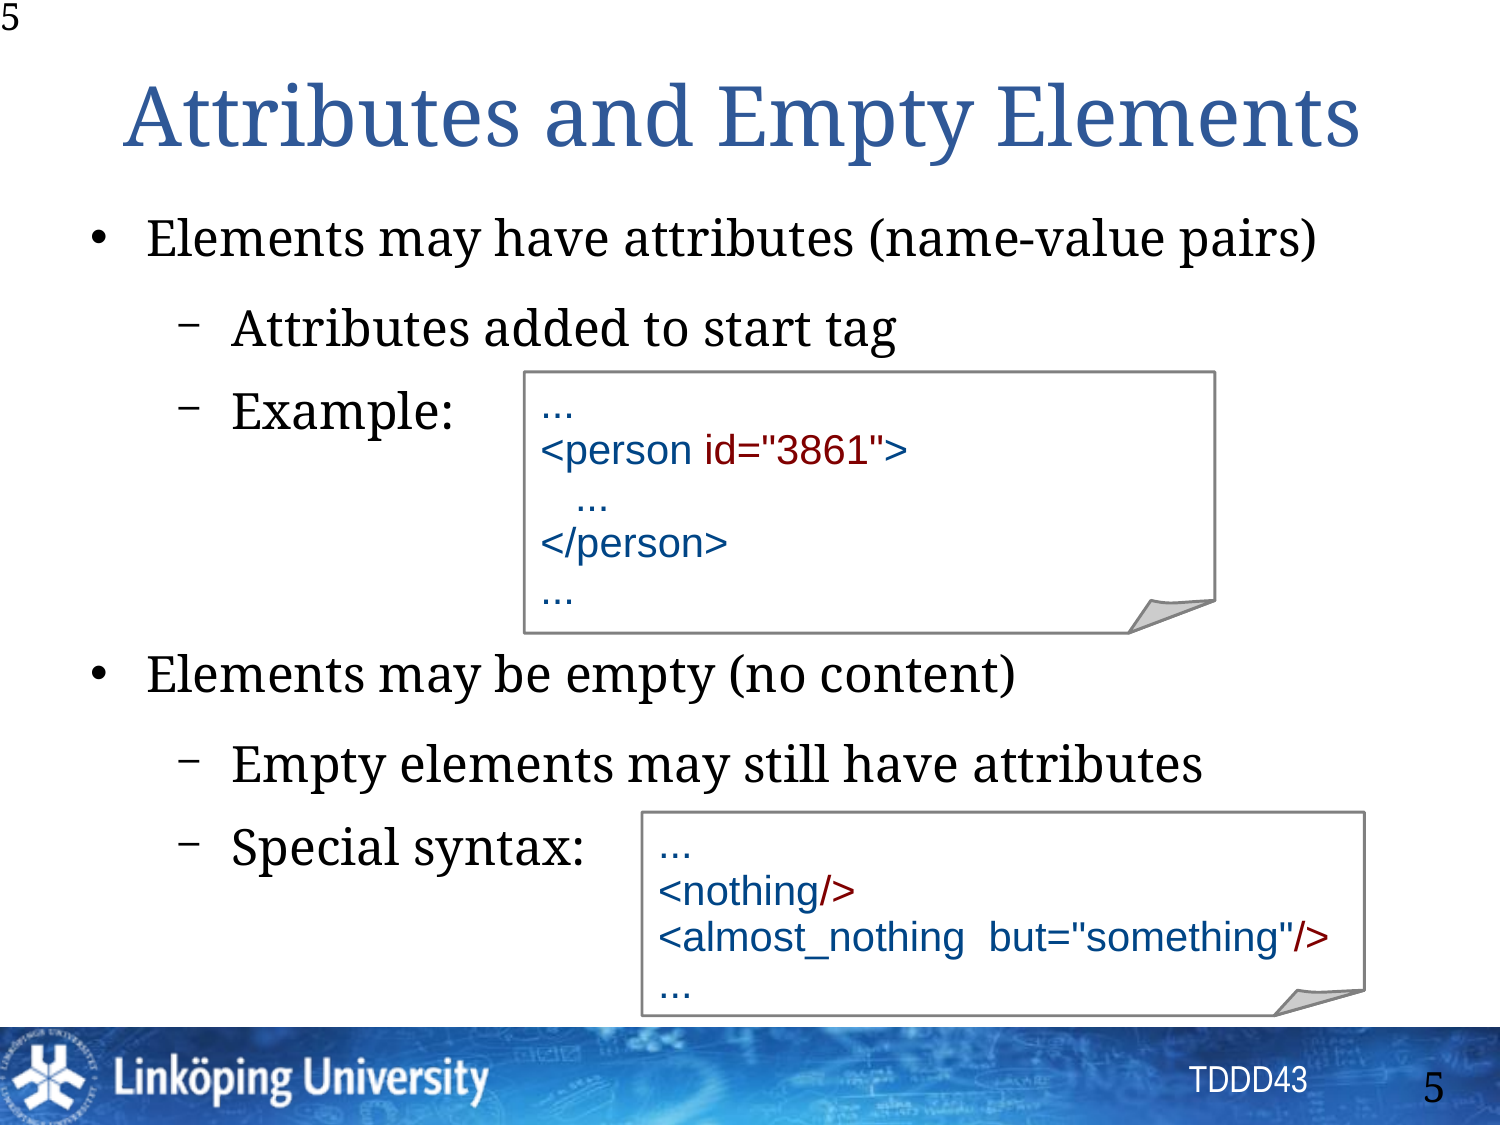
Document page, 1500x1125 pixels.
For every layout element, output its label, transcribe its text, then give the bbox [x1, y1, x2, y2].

picture [0, 1027, 1500, 1125]
text_box <number> [1407, 1053, 1500, 1114]
text_box ... <nothing/> <almost_nothing but="something"/> ... [641, 812, 1365, 1016]
title Attributes and Empty Elements [67, 30, 1418, 171]
text_box ... <person id="3861"> ... </person> ... [524, 371, 1215, 634]
list Elements may have attributes (name-value pairs) Attributes added to start tag Example: Elements may be empty (no content) Empty elements may still have attributes Special syntax: [75, 199, 1425, 1005]
